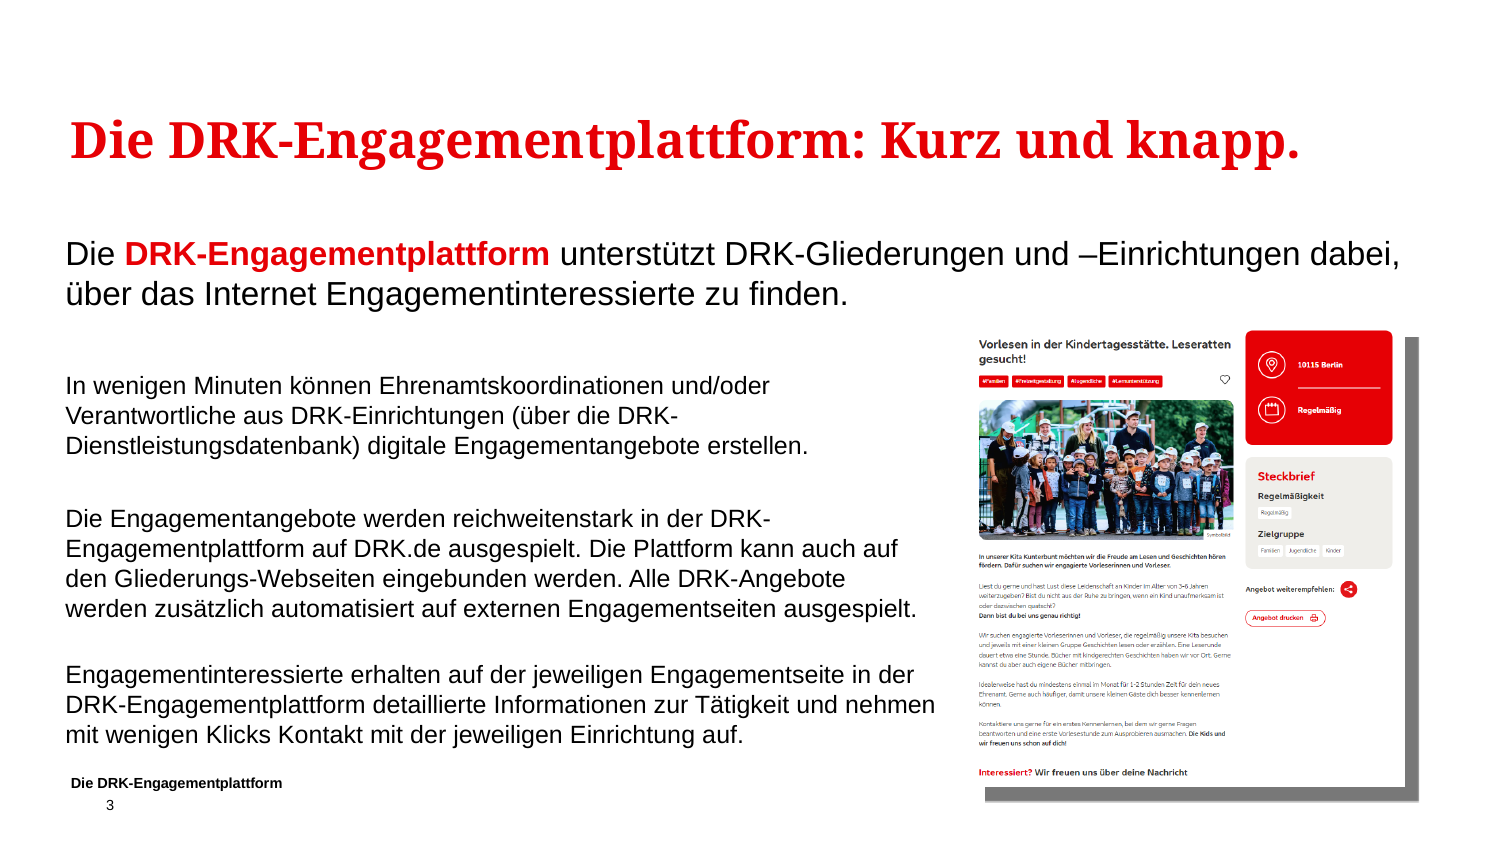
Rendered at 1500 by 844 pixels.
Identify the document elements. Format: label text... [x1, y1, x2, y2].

text_box Die Engagementangebote werden reichweitenstark in der DRK-Engagementplattform auf DRK.de ausgespielt. Die Plattform kann auch auf den Gliederungs-Webseiten eingebunden werden. Alle DRK-Angebote werden zusätzlich automatisiert auf externen Engagementseiten ausgespielt. [50, 495, 941, 632]
footer Die DRK-Engagementplattform [70, 772, 1430, 787]
text_box Engagementinteressierte erhalten auf der jeweiligen Engagementseite in der DRK-Engagementplattform detaillierte Informationen zur Tätigkeit und nehmen mit wenigen Klicks Kontakt mit der jeweiligen Einrichtung auf. [50, 651, 958, 758]
picture [969, 321, 1405, 772]
text_box Die DRK-Engagementplattform unterstützt DRK-Gliederungen und –Einrichtungen dabei, über das Internet Engagementinteressierte zu finden. [50, 225, 1430, 321]
slide_number 3 [106, 794, 444, 813]
title Die DRK-Engagementplattform: Kurz und knapp. [70, 118, 1356, 215]
text_box In wenigen Minuten können Ehrenamtskoordinationen und/oder Verantwortliche aus DRK-Einrichtungen (über die DRK-Dienstleistungsdatenbank) digitale Engagementangebote erstellen. [50, 361, 958, 468]
